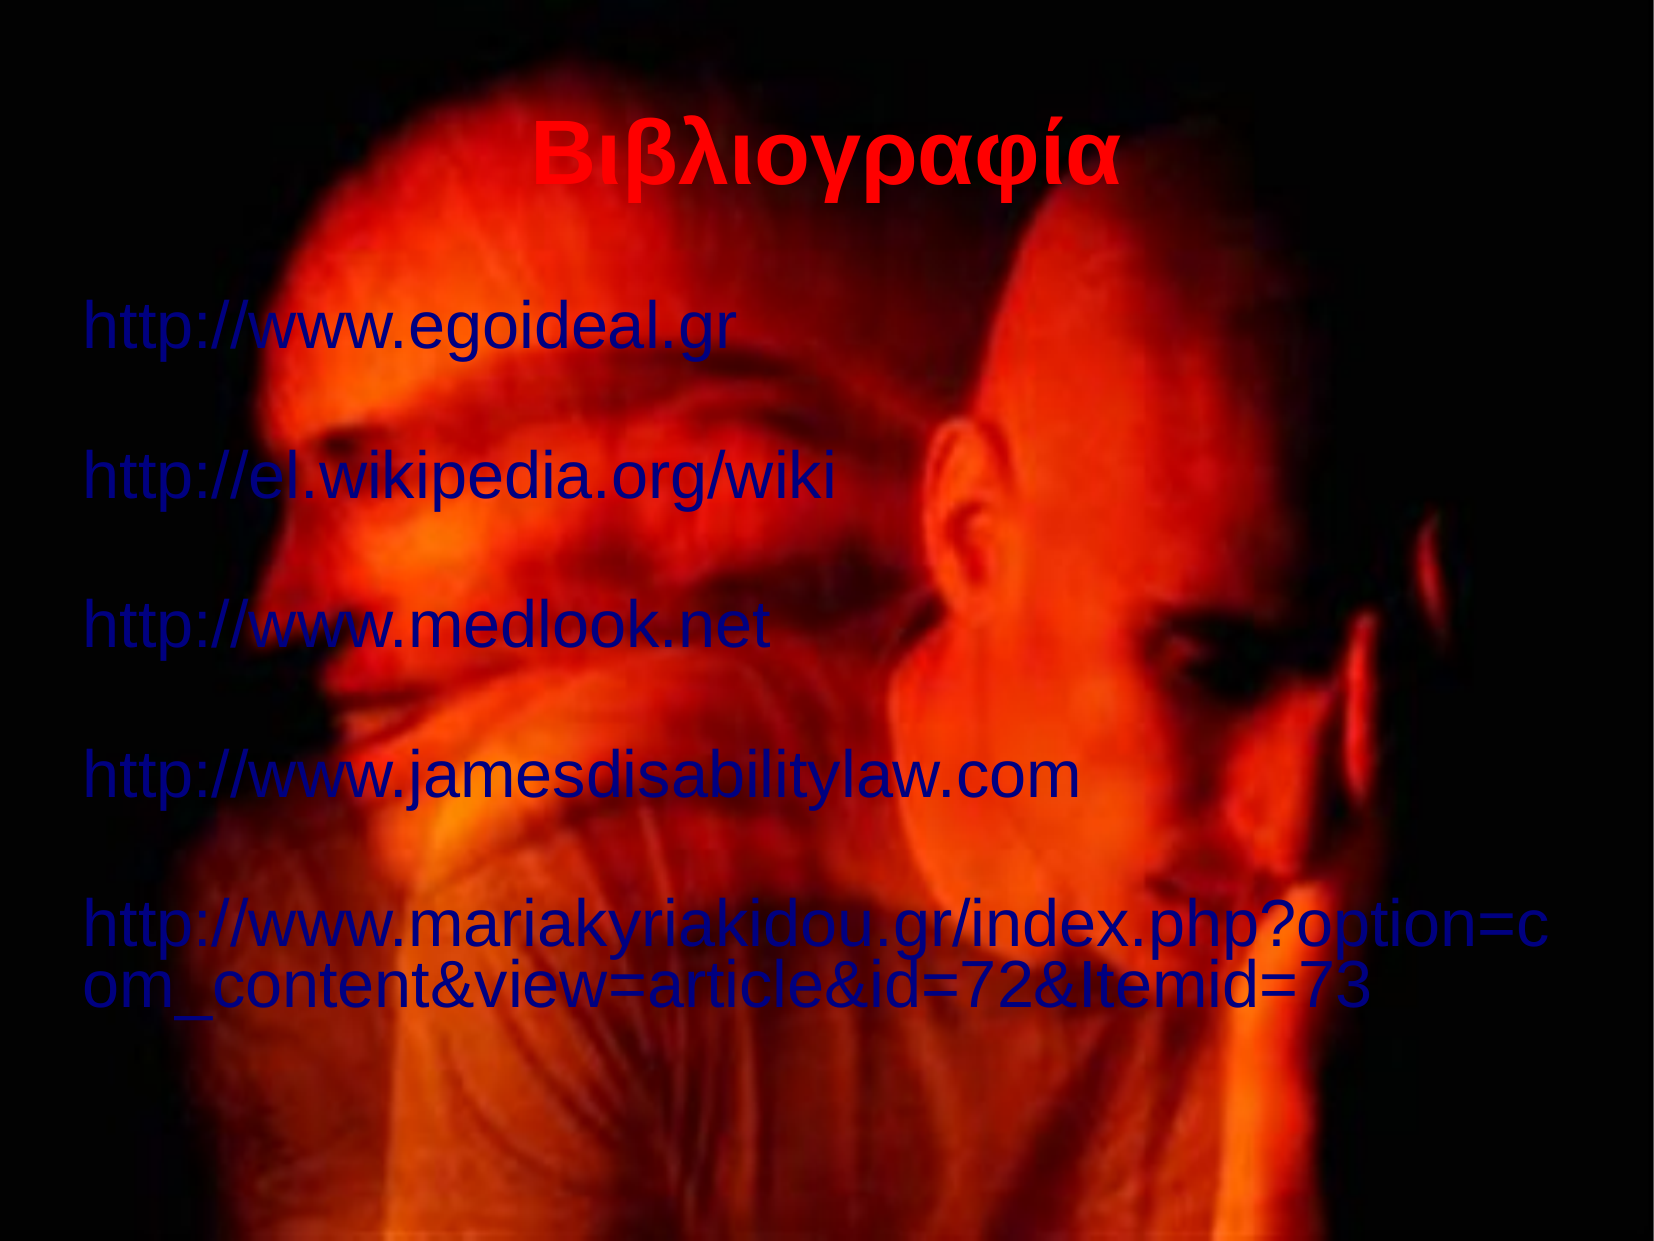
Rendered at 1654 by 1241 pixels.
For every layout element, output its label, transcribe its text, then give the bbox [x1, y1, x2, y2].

subtitle http://www.egoideal.gr http://el.wikipedia.org/wiki http://www.medlook.net http://www.jamesdisabilitylaw.com http://www.mariakyriakidou.gr/index.php?option=com_content&view=article&id=72&Itemid=73 [82, 288, 1571, 1111]
picture [0, 0, 1654, 1241]
title Βιβλιογραφία [82, 49, 1571, 257]
